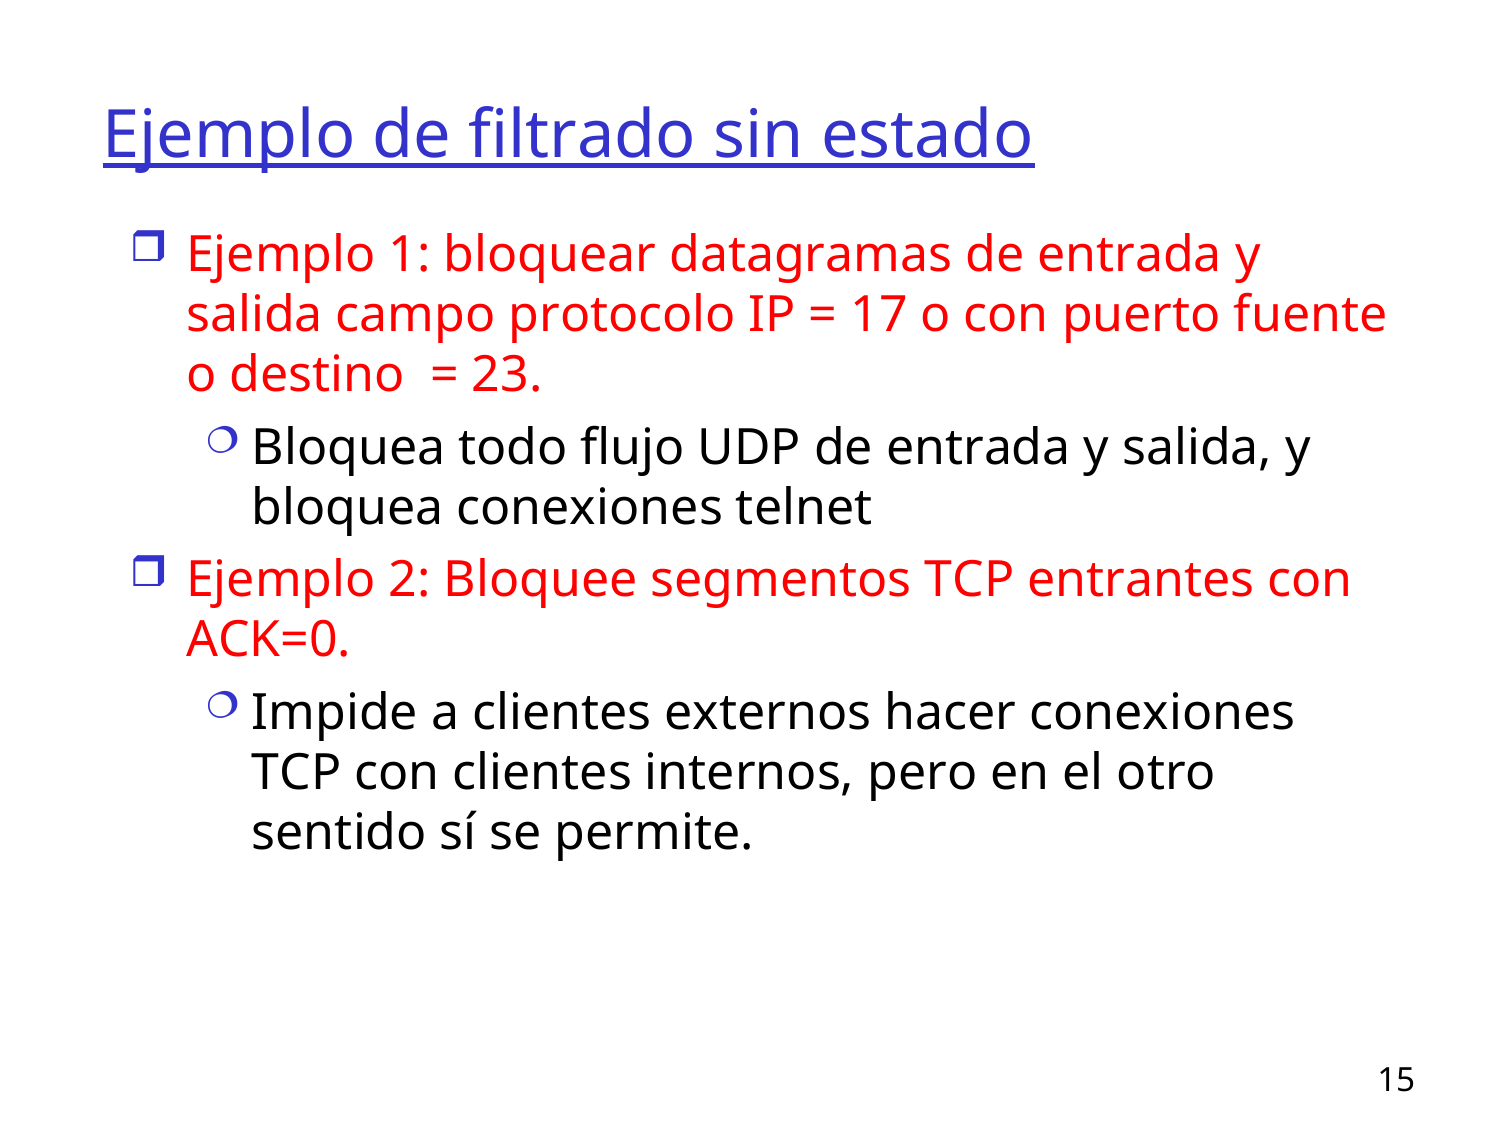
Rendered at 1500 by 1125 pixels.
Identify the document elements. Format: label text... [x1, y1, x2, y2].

list Ejemplo 1: bloquear datagramas de entrada y salida campo protocolo IP = 17 o con puerto fuente o destino = 23. Bloquea todo flujo UDP de entrada y salida, y bloquea conexiones telnet Ejemplo 2: Bloquee segmentos TCP entrantes con ACK=0. Impide a clientes externos hacer conexiones TCP con clientes internos, pero en el otro sentido sí se permite. [115, 214, 1404, 978]
title Ejemplo de filtrado sin estado [87, 37, 1363, 225]
